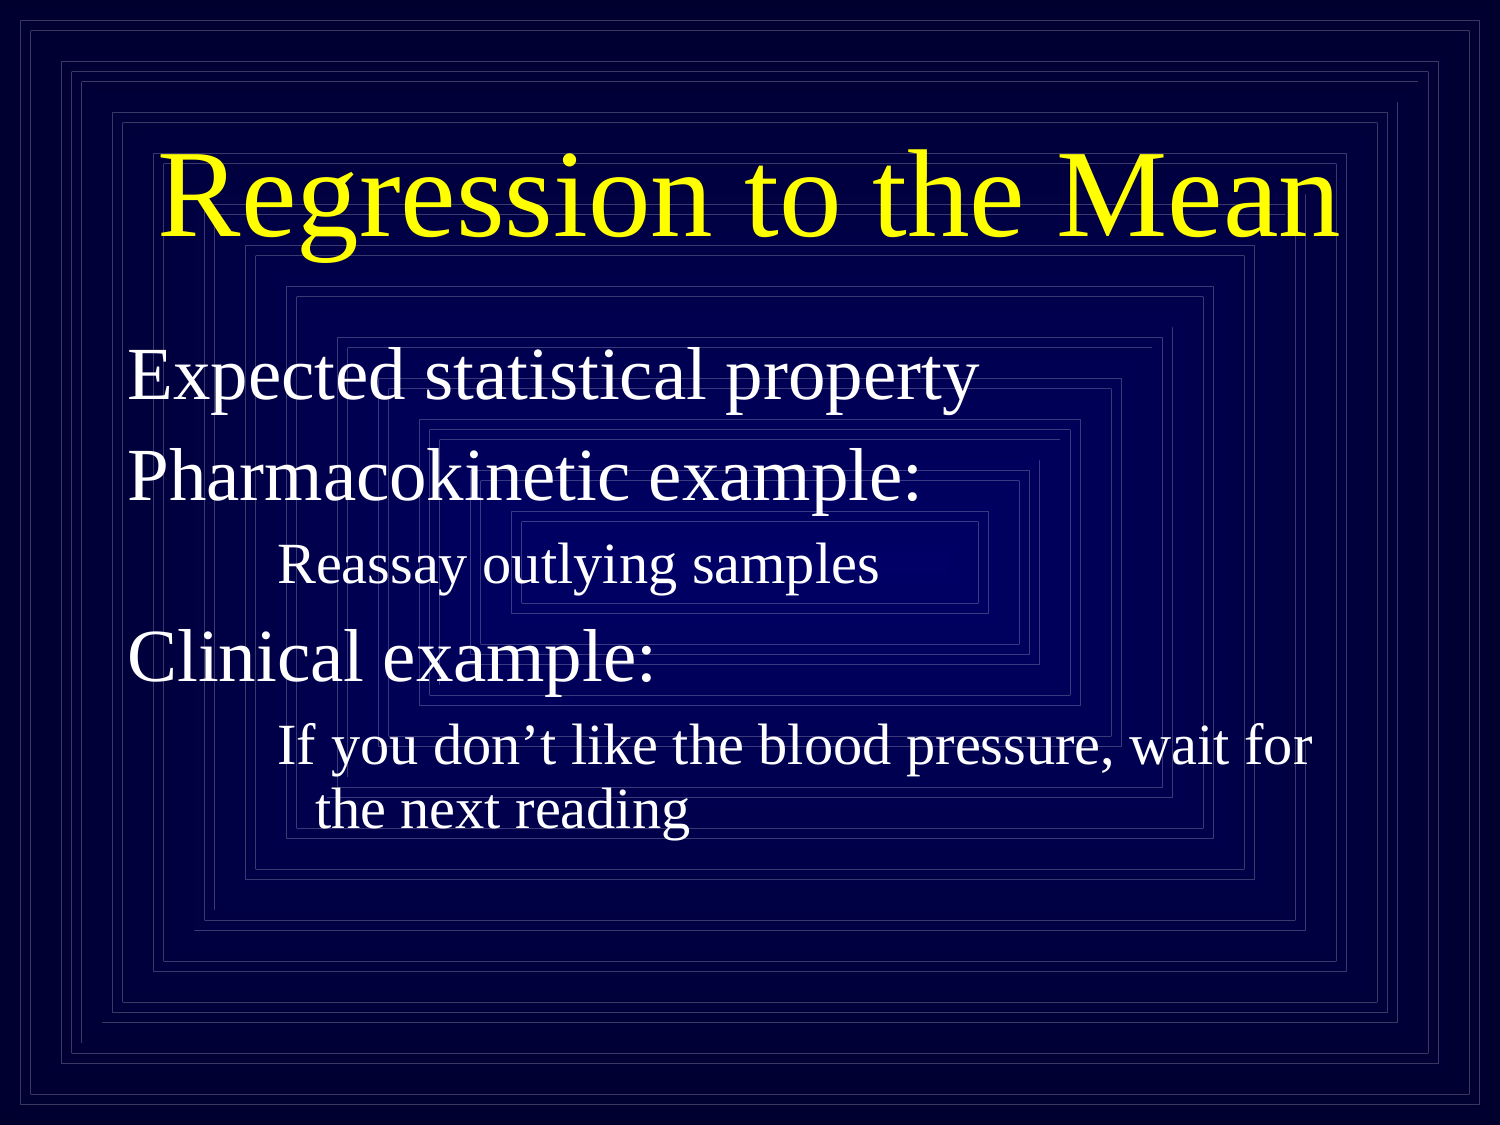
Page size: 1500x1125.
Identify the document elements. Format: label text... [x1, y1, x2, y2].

title Regression to the Mean [112, 36, 1388, 324]
list Expected statistical property Pharmacokinetic example: Reassay outlying samples Clinical example: If you don’t like the blood pressure, wait for the next reading [112, 324, 1388, 1001]
